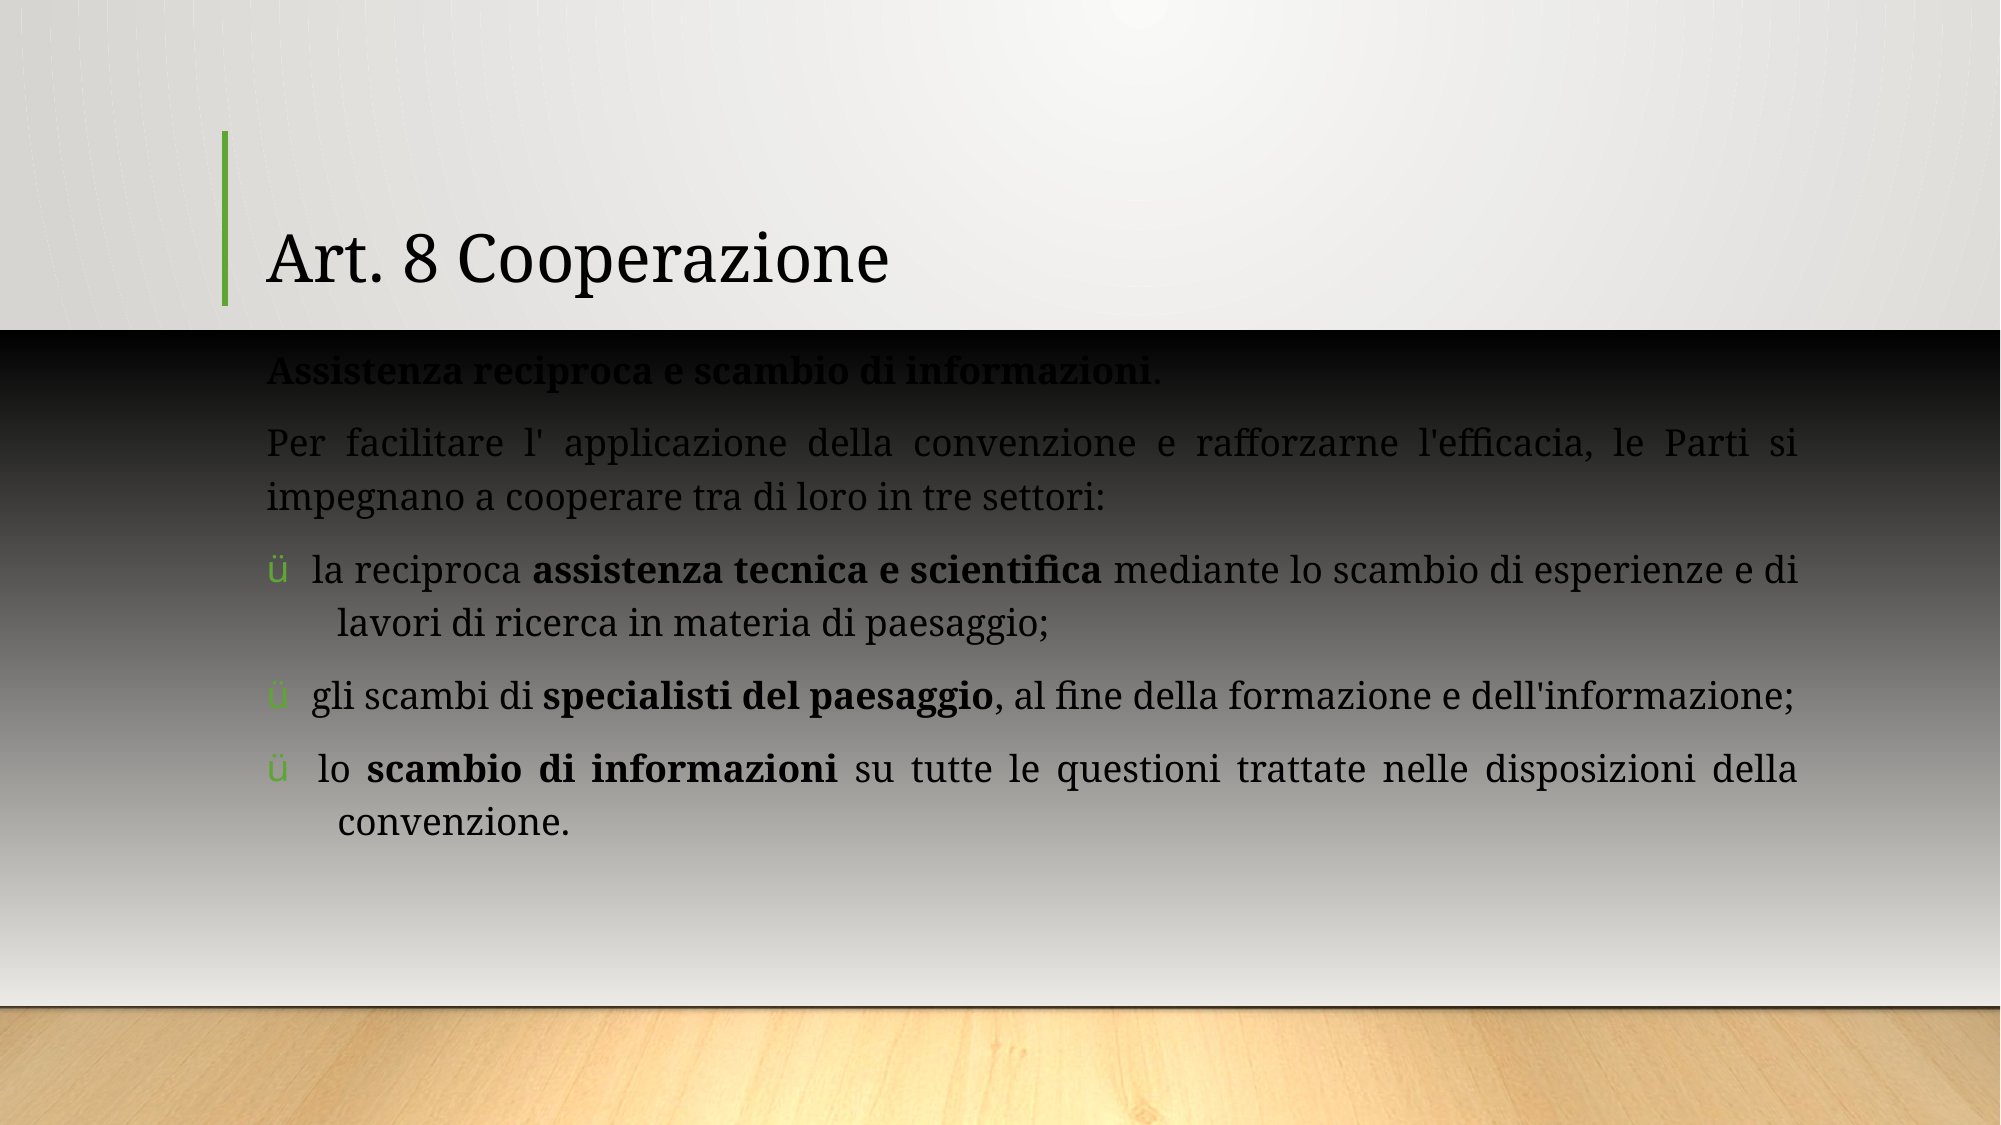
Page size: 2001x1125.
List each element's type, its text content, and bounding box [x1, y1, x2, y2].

title Art. 8 Cooperazione [251, 131, 1814, 305]
list Assistenza reciproca e scambio di informazioni. Per facilitare l' applicazione della convenzione e rafforzarne l'efficacia, le Parti si impegnano a cooperare tra di loro in tre settori: la reciproca assistenza tecnica e scientifica mediante lo scambio di esperienze e di lavori di ricerca in materia di paesaggio; gli scambi di specialisti del paesaggio, al fine della formazione e dell'informazione; lo scambio di informazioni su tutte le questioni trattate nelle disposizioni della convenzione. [251, 330, 1814, 897]
